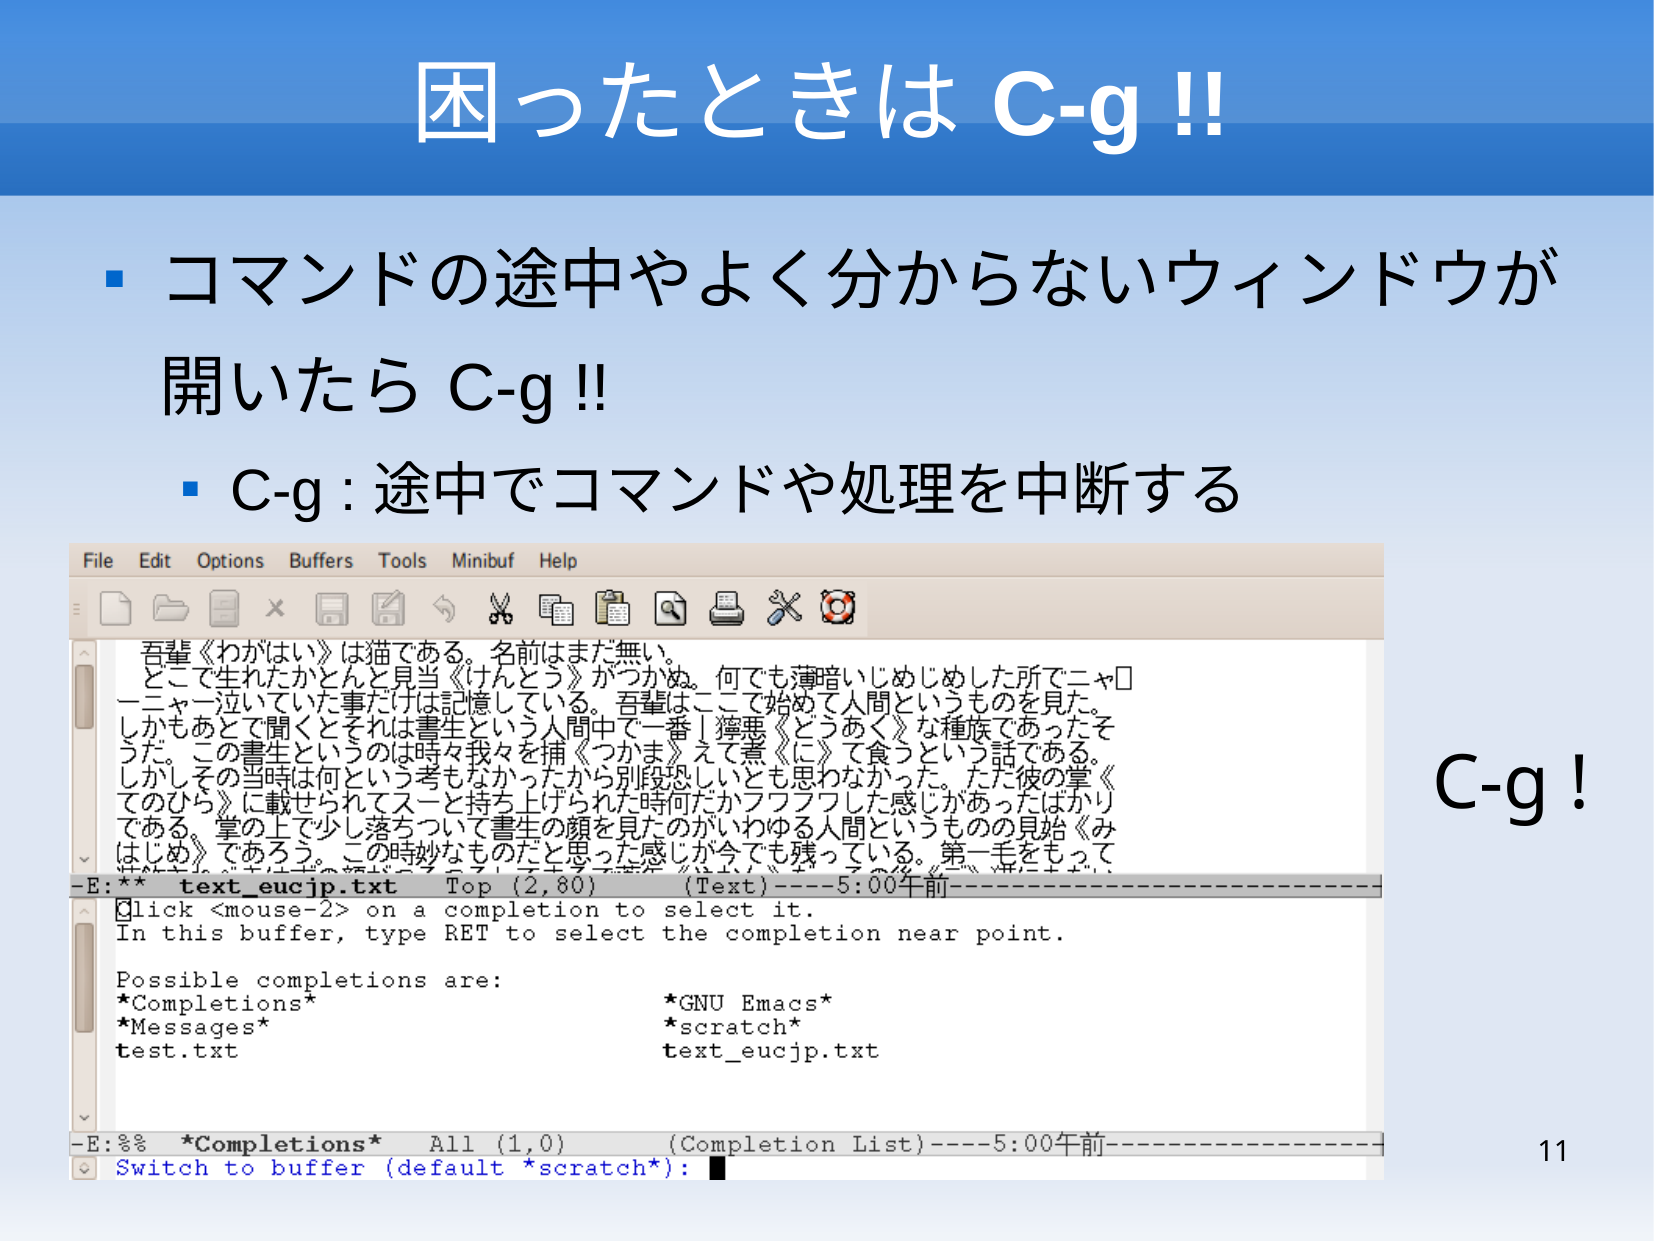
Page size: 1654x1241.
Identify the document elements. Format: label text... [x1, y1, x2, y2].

title 困ったときは C-g !! [76, 0, 1565, 208]
text_box C-g ! [1417, 720, 1625, 811]
list コマンドの途中やよく分からないウィンドウが 開いたら C-g !! C-g : 途中でコマンドや処理を中断する [88, 241, 1577, 524]
picture [0, 0, 1654, 1241]
